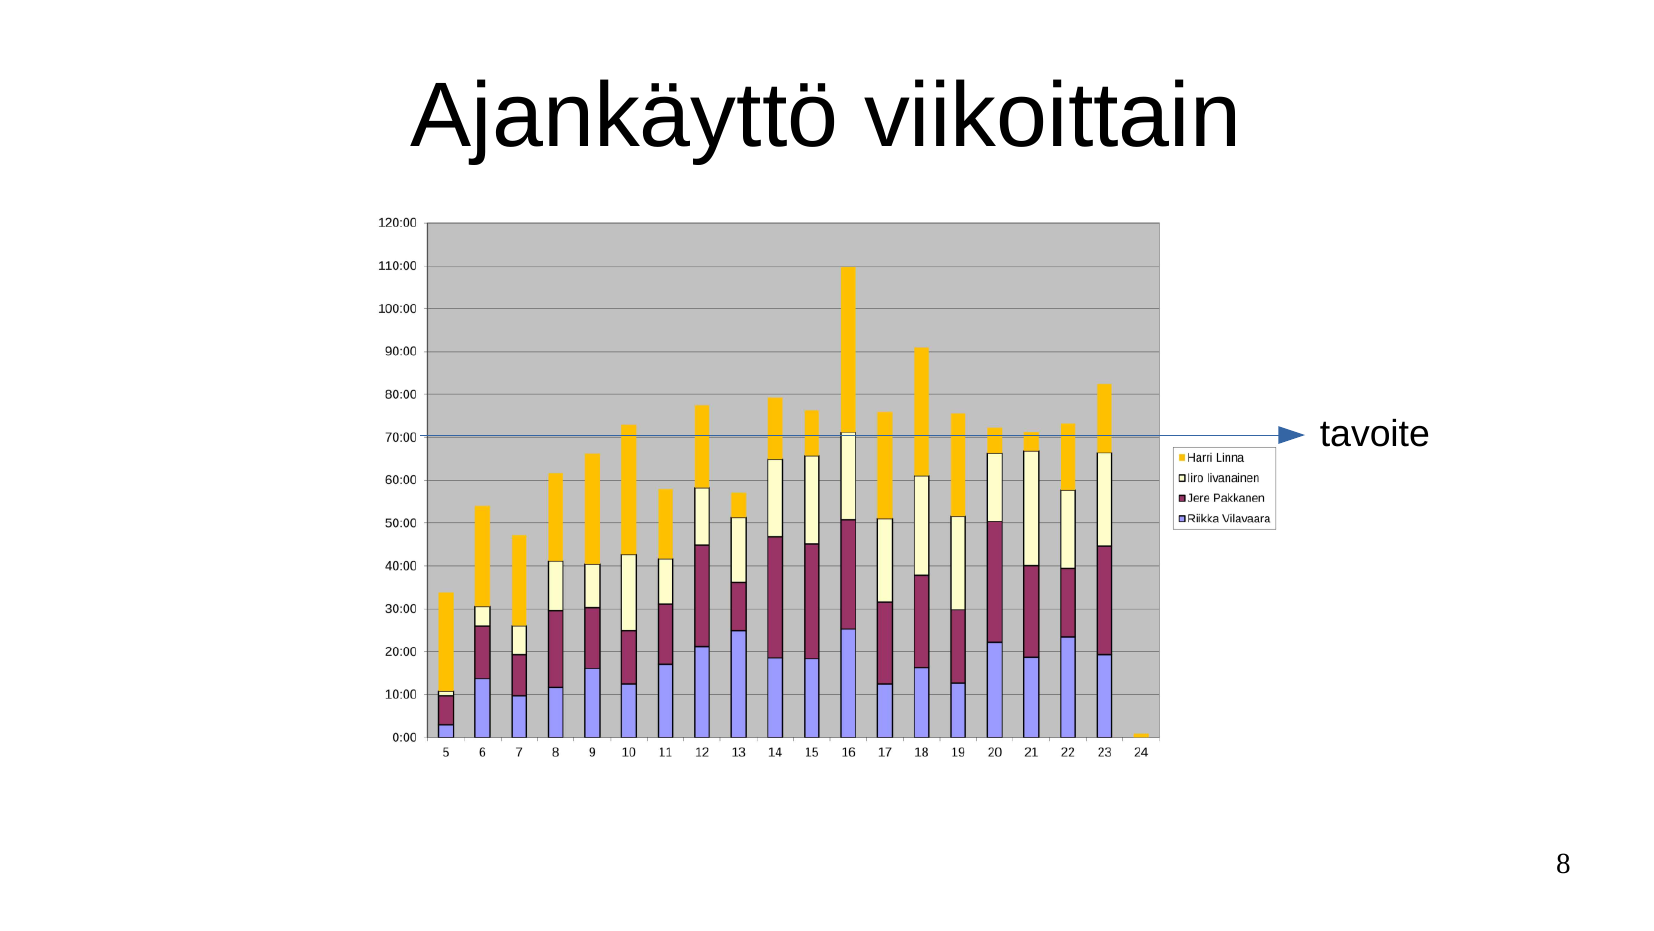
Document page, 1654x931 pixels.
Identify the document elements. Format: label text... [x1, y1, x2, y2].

title Ajankäyttö viikoittain [82, 37, 1571, 193]
text_box tavoite [1305, 405, 1456, 462]
picture [376, 217, 1277, 758]
